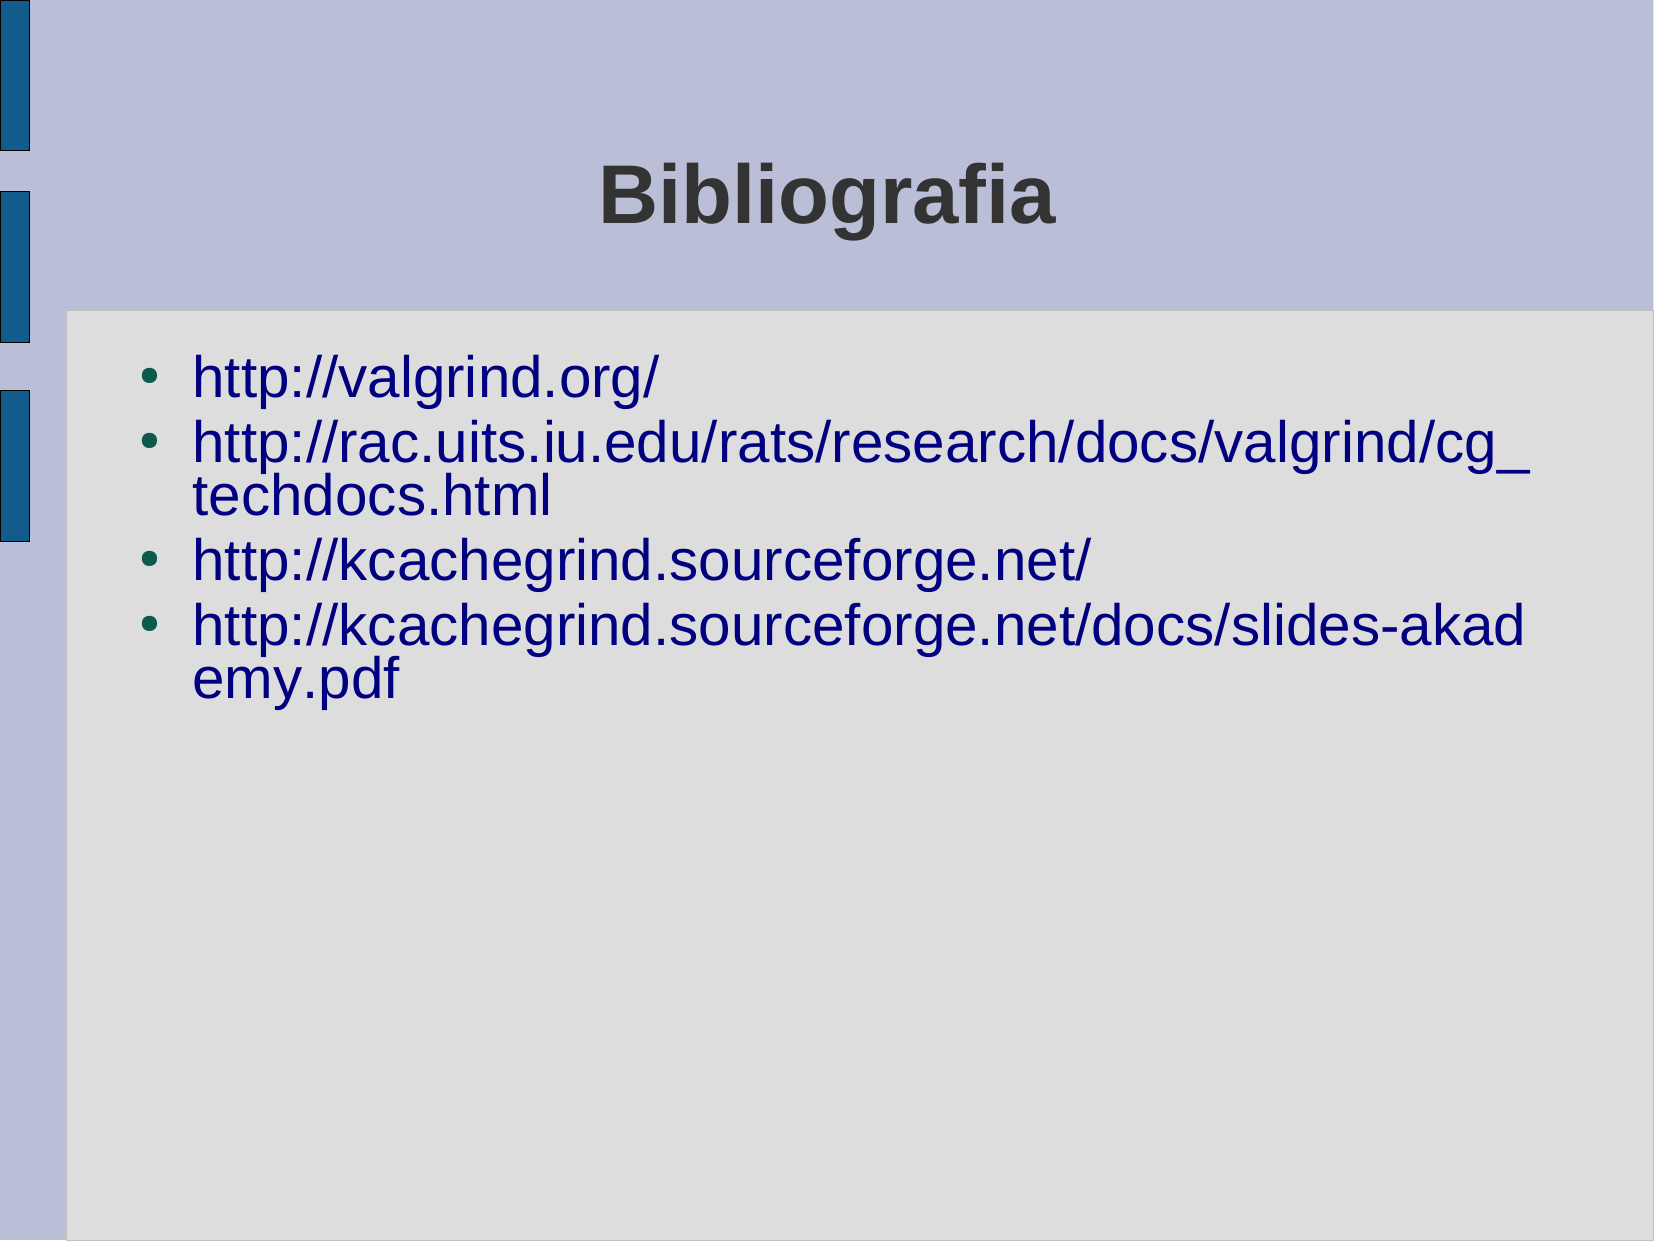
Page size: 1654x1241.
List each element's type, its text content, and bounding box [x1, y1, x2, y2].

title Bibliografia [121, 91, 1534, 299]
list http://valgrind.org/ http://rac.uits.iu.edu/rats/research/docs/valgrind/cg_techdocs.html http://kcachegrind.sourceforge.net/ http://kcachegrind.sourceforge.net/docs/slides-akademy.pdf [121, 344, 1534, 1127]
